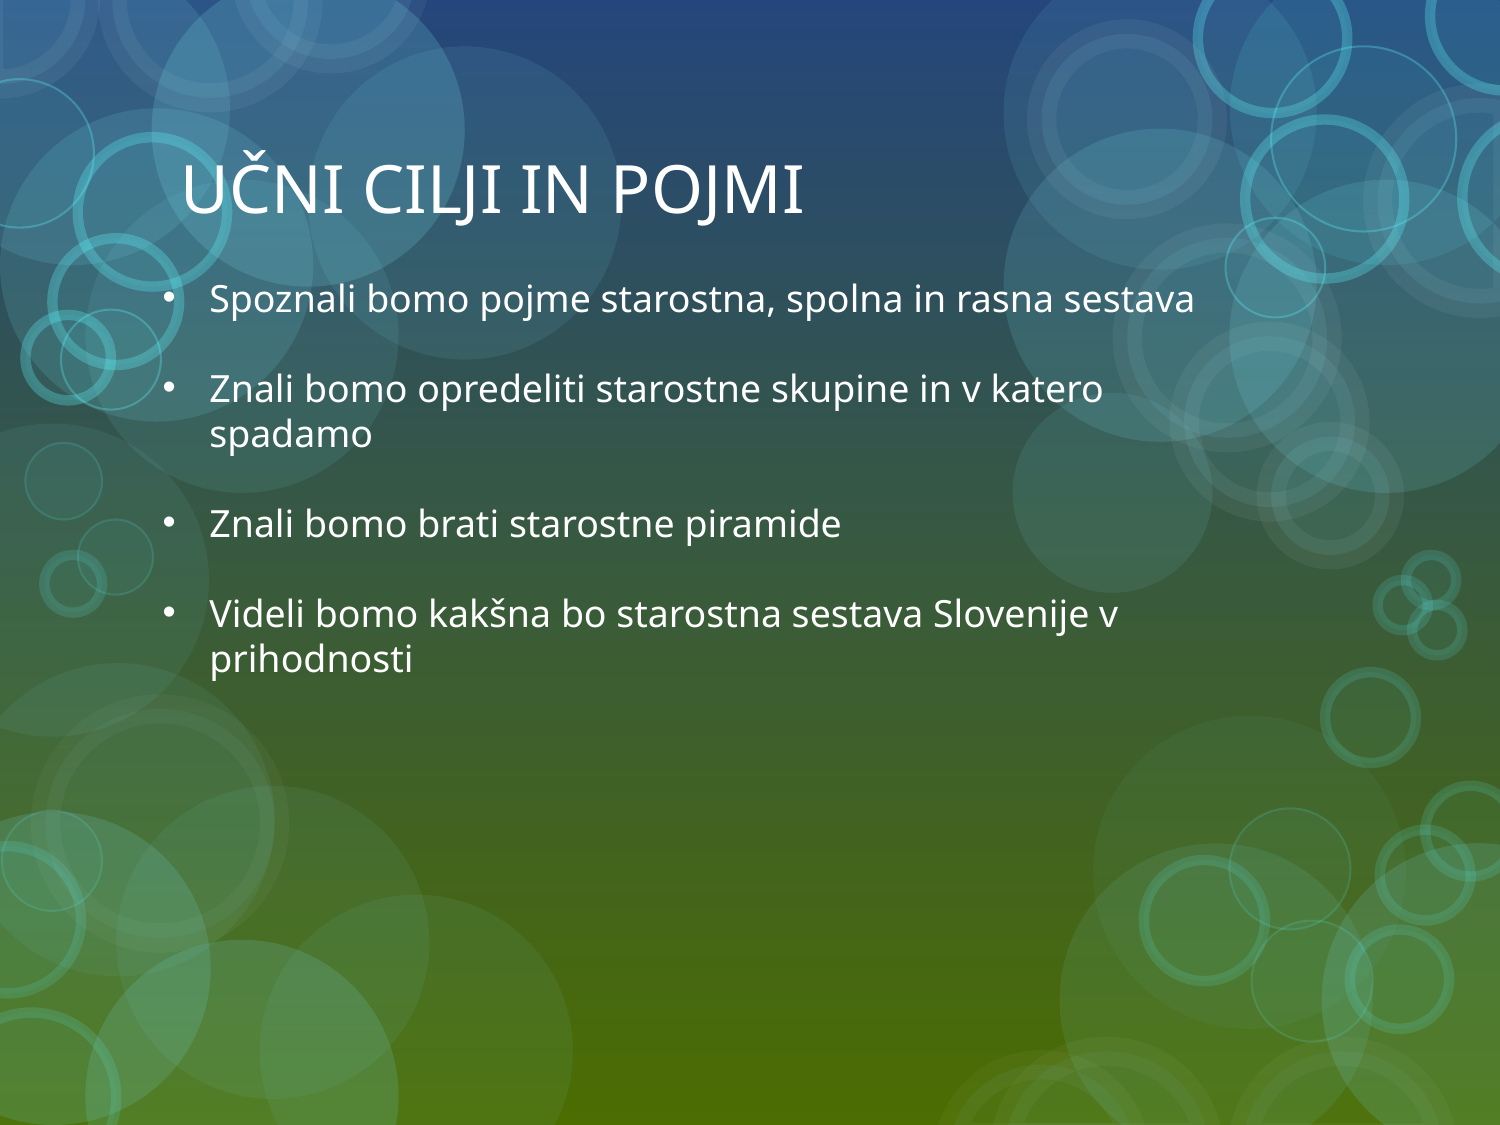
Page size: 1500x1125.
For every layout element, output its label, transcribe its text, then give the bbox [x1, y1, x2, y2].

title UČNI CILJI IN POJMI [165, 110, 1335, 263]
text_box Spoznali bomo pojme starostna, spolna in rasna sestava Znali bomo opredeliti starostne skupine in v katero spadamo Znali bomo brati starostne piramide Videli bomo kakšna bo starostna sestava Slovenije v prihodnosti [147, 267, 1223, 867]
